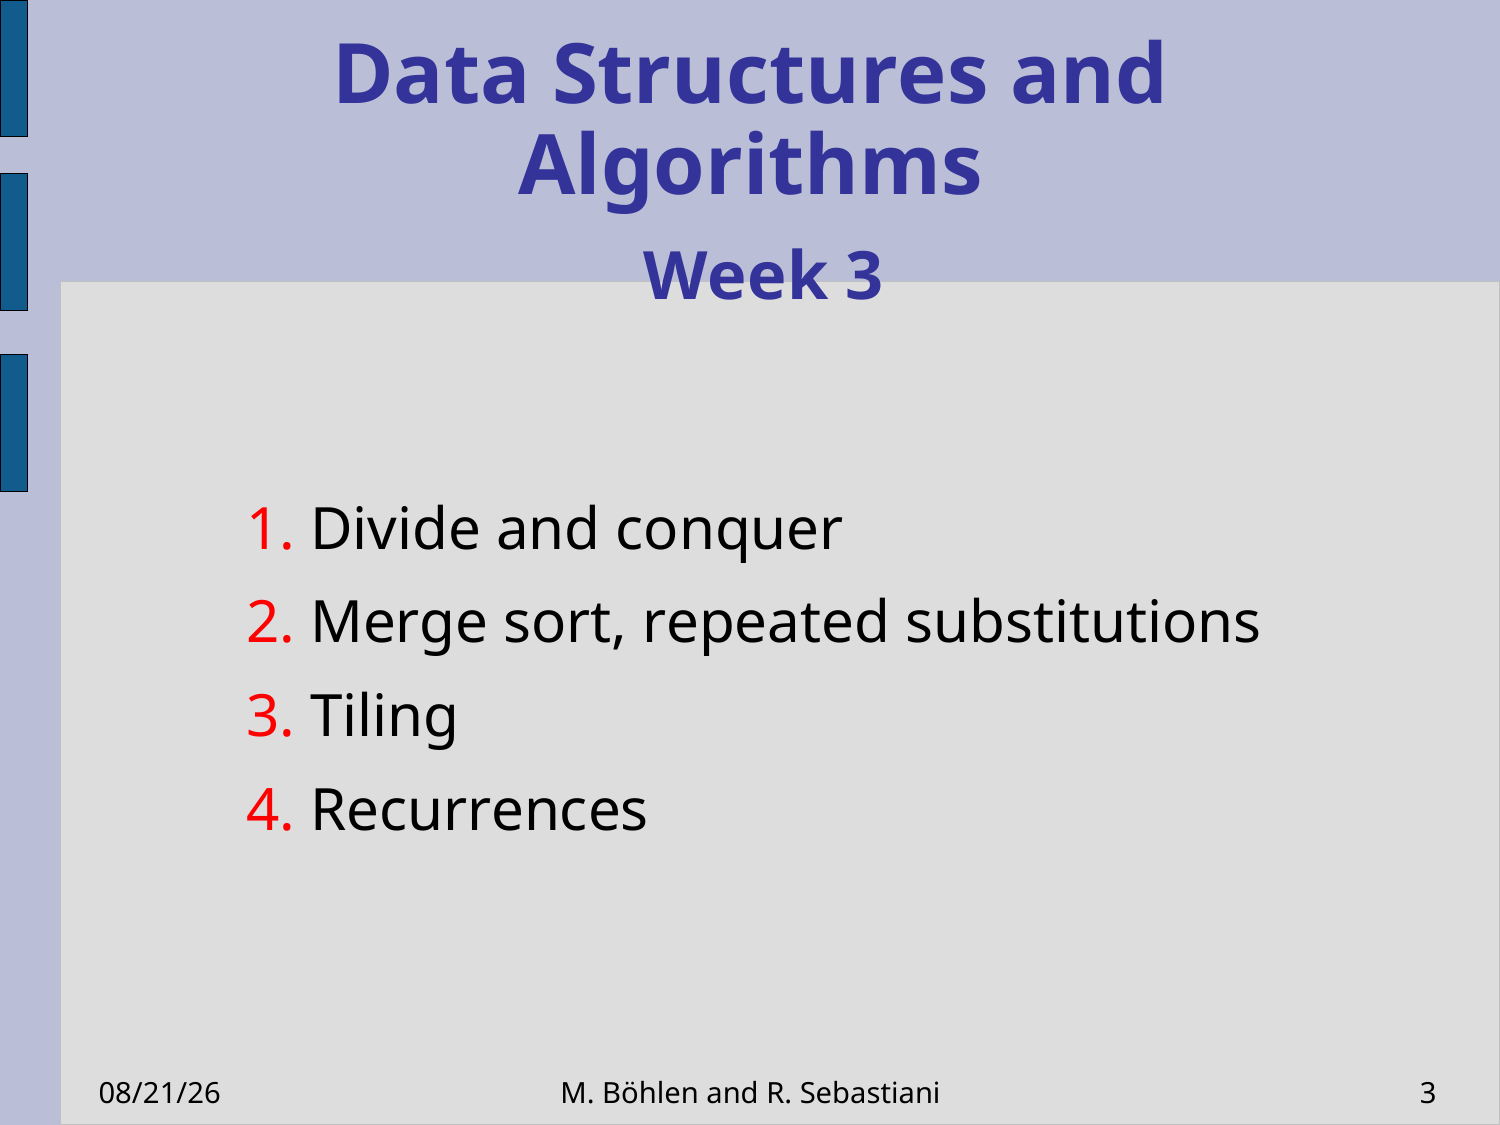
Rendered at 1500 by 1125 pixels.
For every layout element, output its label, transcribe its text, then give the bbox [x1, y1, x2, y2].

title Data Structures and Algorithms Week 3 [110, 45, 1392, 308]
subtitle Divide and conquer Merge sort, repeated substitutions Tiling Recurrences [246, 312, 1392, 1022]
